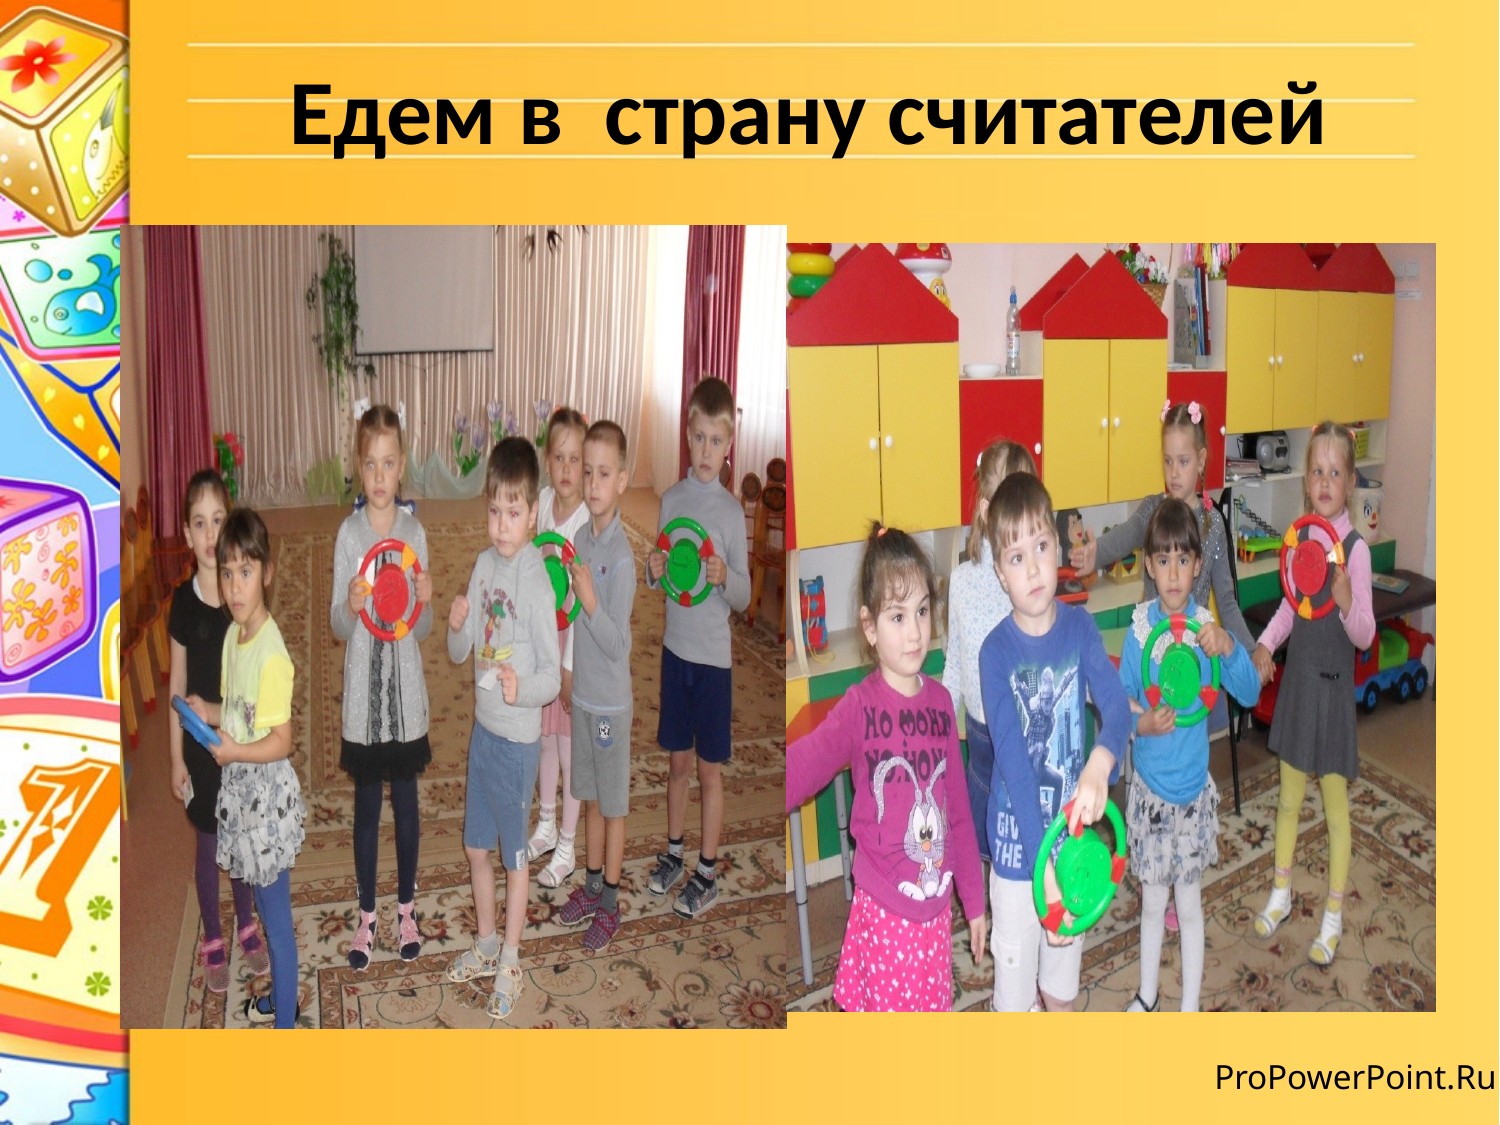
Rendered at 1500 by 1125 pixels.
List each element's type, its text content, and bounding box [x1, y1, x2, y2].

picture [105, 1118, 122, 1125]
title Едем в страну считателей [186, 45, 1459, 197]
picture [0, 0, 1499, 1125]
